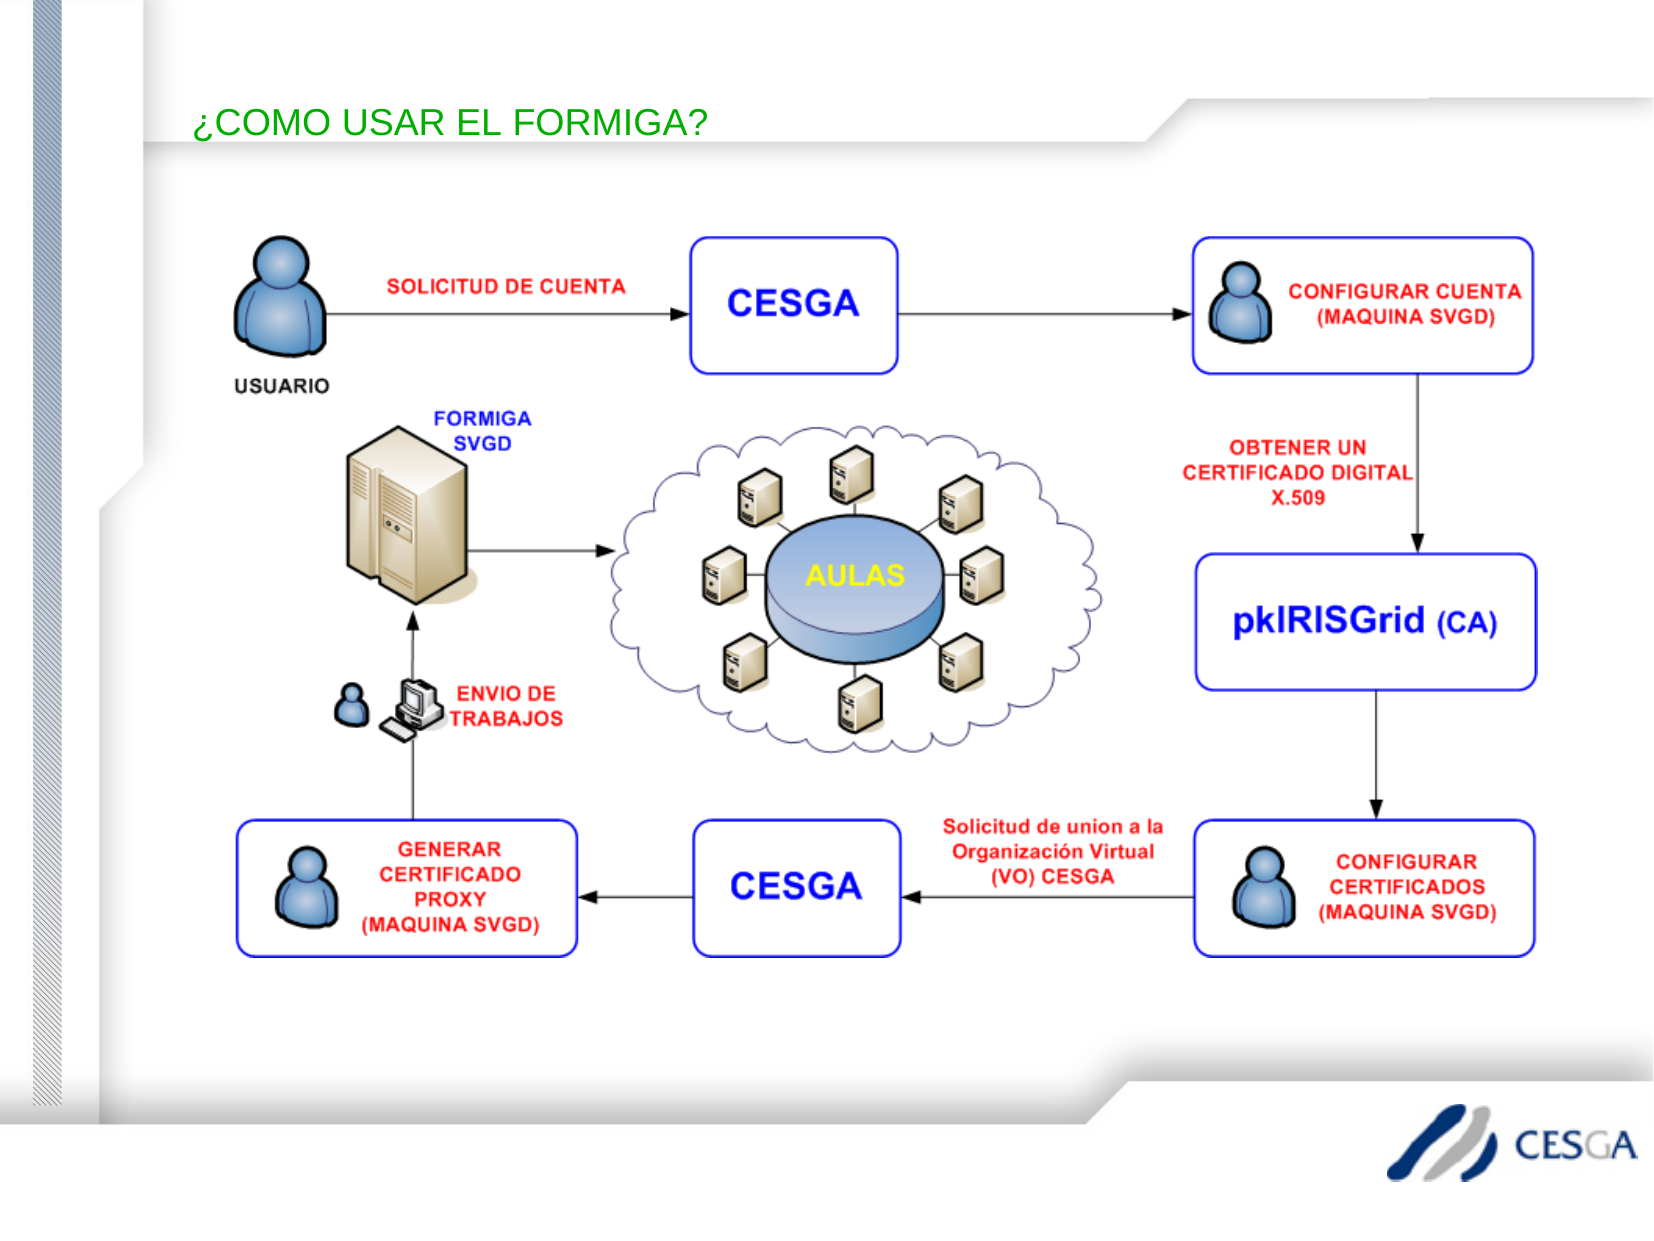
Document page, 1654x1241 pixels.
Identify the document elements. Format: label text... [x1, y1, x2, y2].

text_box ¿COMO USAR EL FORMIGA? [177, 88, 739, 150]
picture [0, 0, 1654, 1241]
